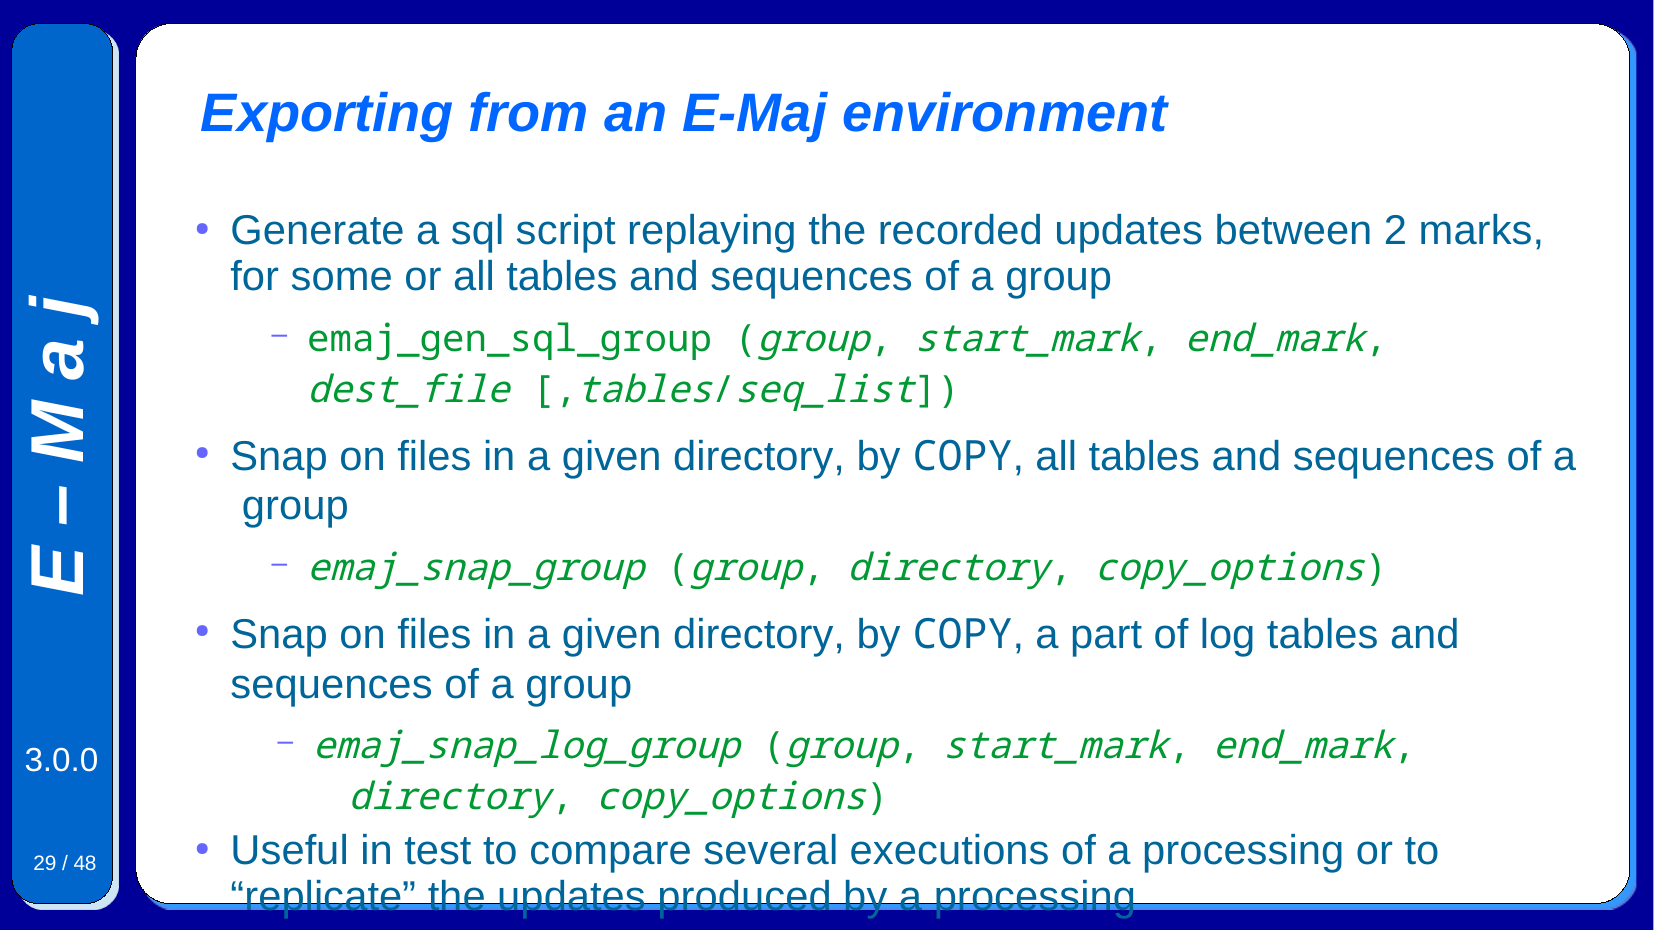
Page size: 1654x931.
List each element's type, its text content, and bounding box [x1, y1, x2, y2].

title Exporting from an E-Maj environment [200, 34, 1575, 191]
list Generate a sql script replaying the recorded updates between 2 marks, for some or all tables and sequences of a group emaj_gen_sql_group (group, start_mark, end_mark, dest_file [,tables/seq_list]) Snap on files in a given directory, by COPY, all tables and sequences of a group emaj_snap_group (group, directory, copy_options) Snap on files in a given directory, by COPY, a part of log tables and sequences of a group emaj_snap_log_group (group, start_mark, end_mark, directory, copy_options) Useful in test to compare several executions of a processing or to “replicate” the updates produced by a processing [177, 206, 1587, 881]
